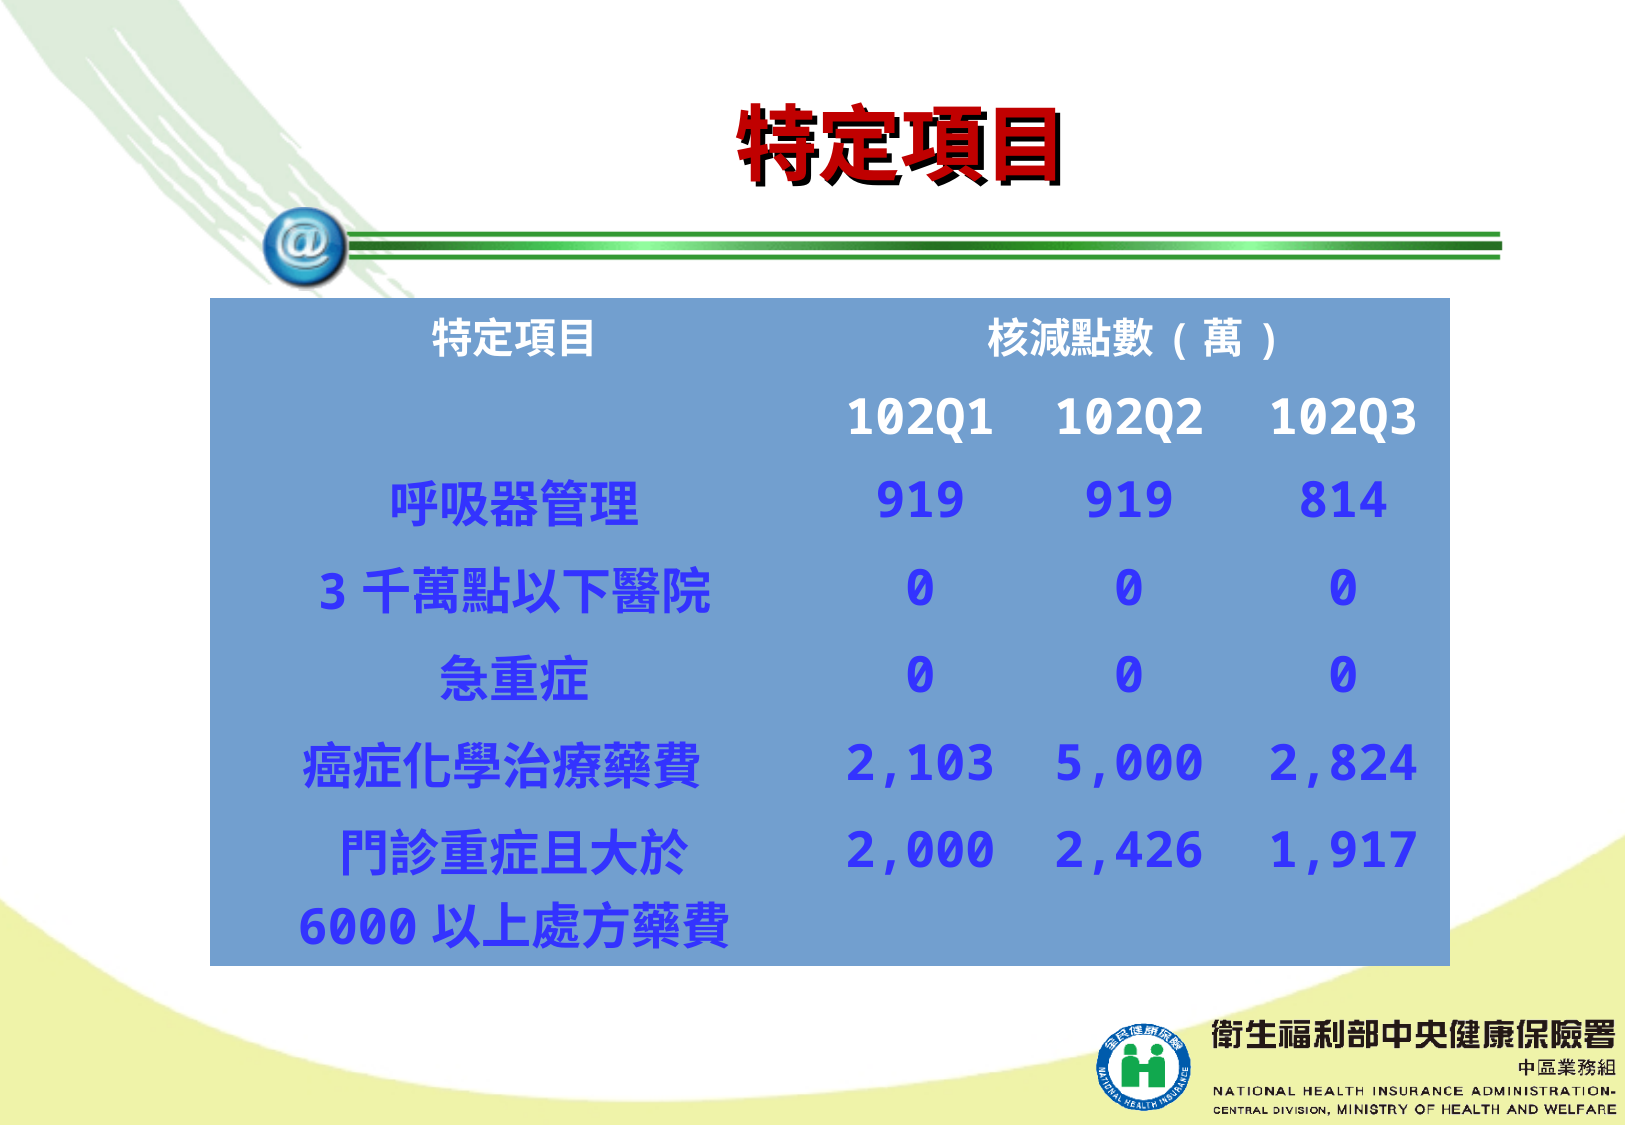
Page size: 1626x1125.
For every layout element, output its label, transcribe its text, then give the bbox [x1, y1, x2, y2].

table_cell 0 [1022, 632, 1236, 719]
table_cell 癌症化學治療藥費 [210, 719, 819, 806]
table_cell 102Q1 [819, 374, 1022, 457]
table_cell 0 [1236, 544, 1450, 632]
table_cell 0 [1236, 632, 1450, 719]
table_cell 814 [1236, 457, 1450, 544]
table_header 特定項目 [210, 298, 819, 457]
text_box 特定項目 [304, 67, 1498, 209]
table_cell 0 [819, 544, 1022, 632]
table_cell 2,426 [1022, 806, 1236, 966]
table_cell 3千萬點以下醫院 [210, 544, 819, 632]
table_cell 2,824 [1236, 719, 1450, 806]
table_cell 919 [819, 457, 1022, 544]
table_cell 0 [819, 632, 1022, 719]
table_cell 呼吸器管理 [210, 457, 819, 544]
table_cell 急重症 [210, 632, 819, 719]
table_cell 門診重症且大於 6000以上處方藥費 [210, 806, 819, 966]
table_cell 1,917 [1236, 806, 1450, 966]
table_cell 2,000 [819, 806, 1022, 966]
table_cell 2,103 [819, 719, 1022, 806]
text_box [633, 1046, 1013, 1107]
table_cell 919 [1022, 457, 1236, 544]
table_cell 102Q3 [1236, 374, 1450, 457]
table_cell 5,000 [1022, 719, 1236, 806]
table_cell 0 [1022, 544, 1236, 632]
table_header 核減點數(萬) [819, 298, 1450, 374]
table_cell 102Q2 [1022, 374, 1236, 457]
